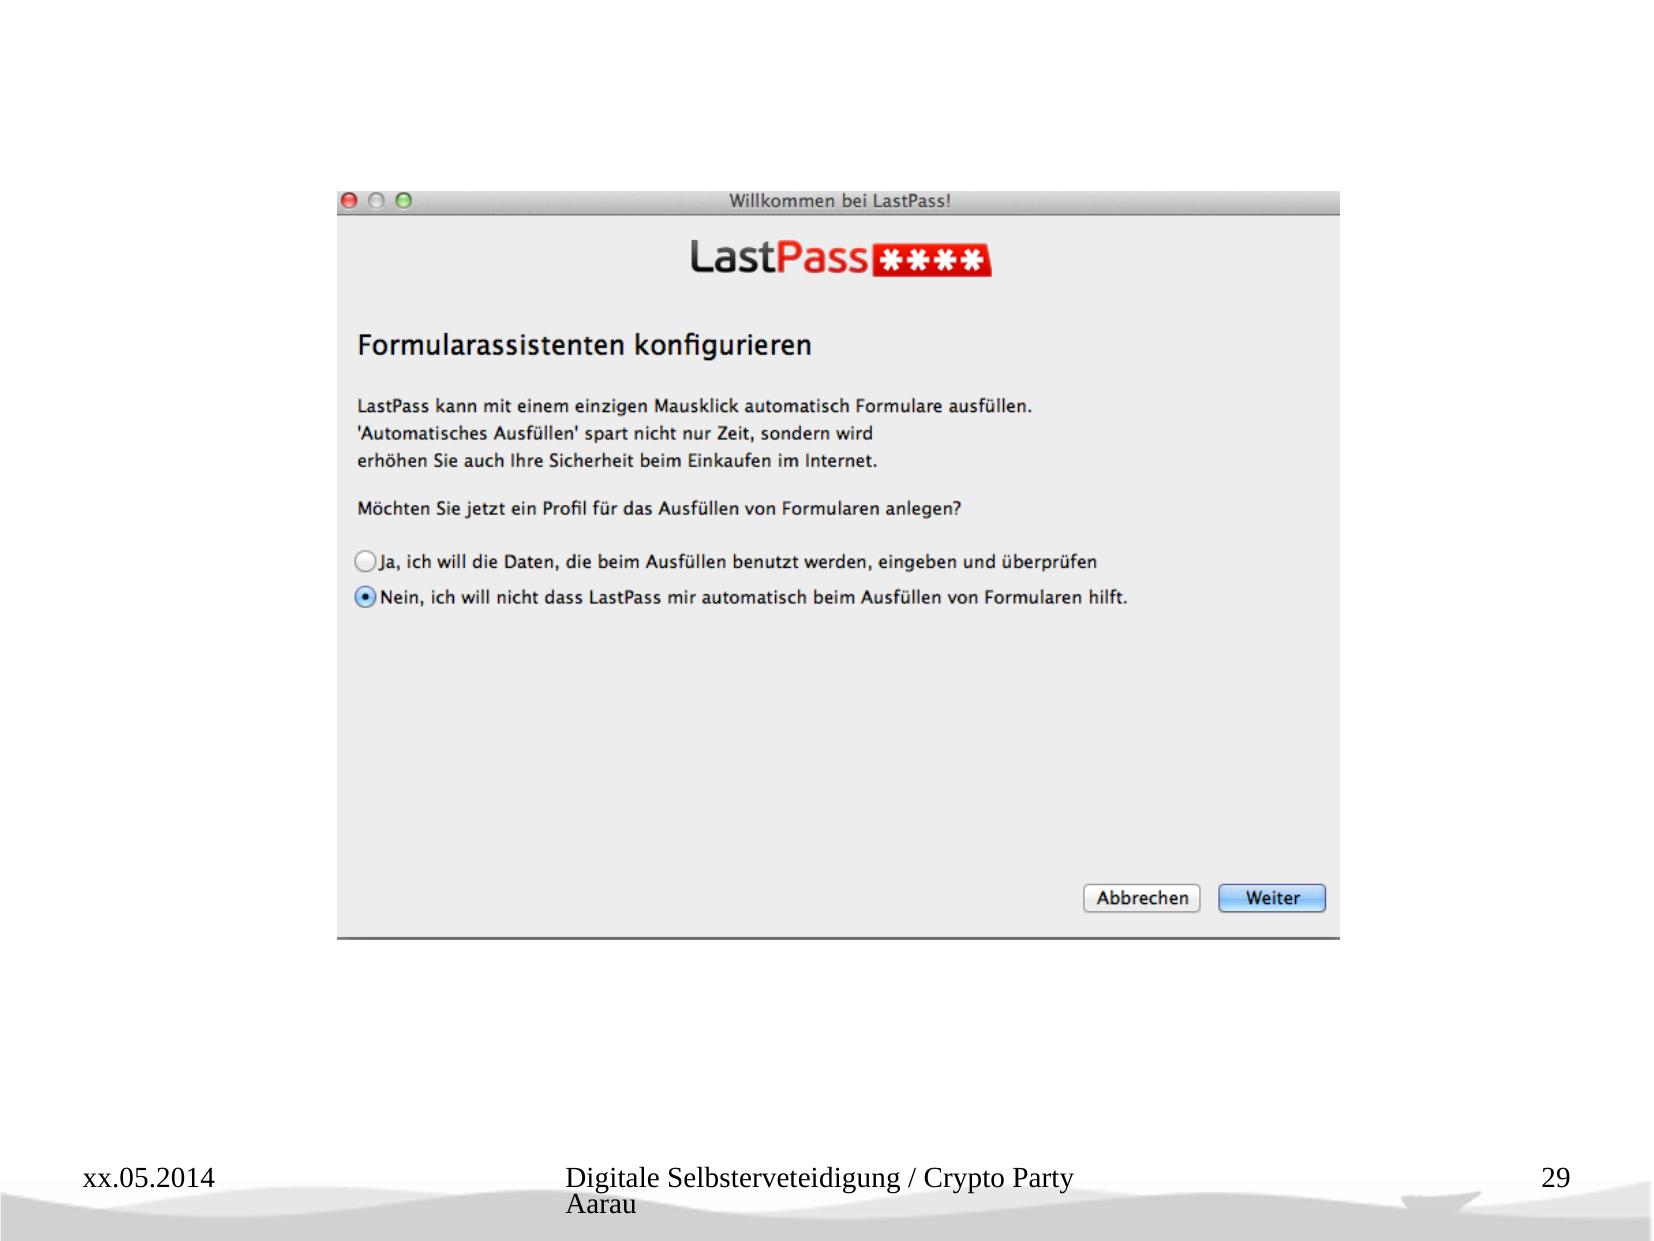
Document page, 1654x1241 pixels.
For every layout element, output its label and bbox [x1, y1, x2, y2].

picture [708, 1179, 715, 1186]
picture [823, 1179, 829, 1186]
picture [337, 191, 1340, 940]
picture [994, 1179, 1001, 1186]
picture [174, 1179, 181, 1186]
picture [860, 1179, 866, 1186]
picture [571, 1179, 582, 1186]
picture [972, 1179, 978, 1186]
picture [0, 1179, 1654, 1241]
picture [123, 1179, 130, 1186]
